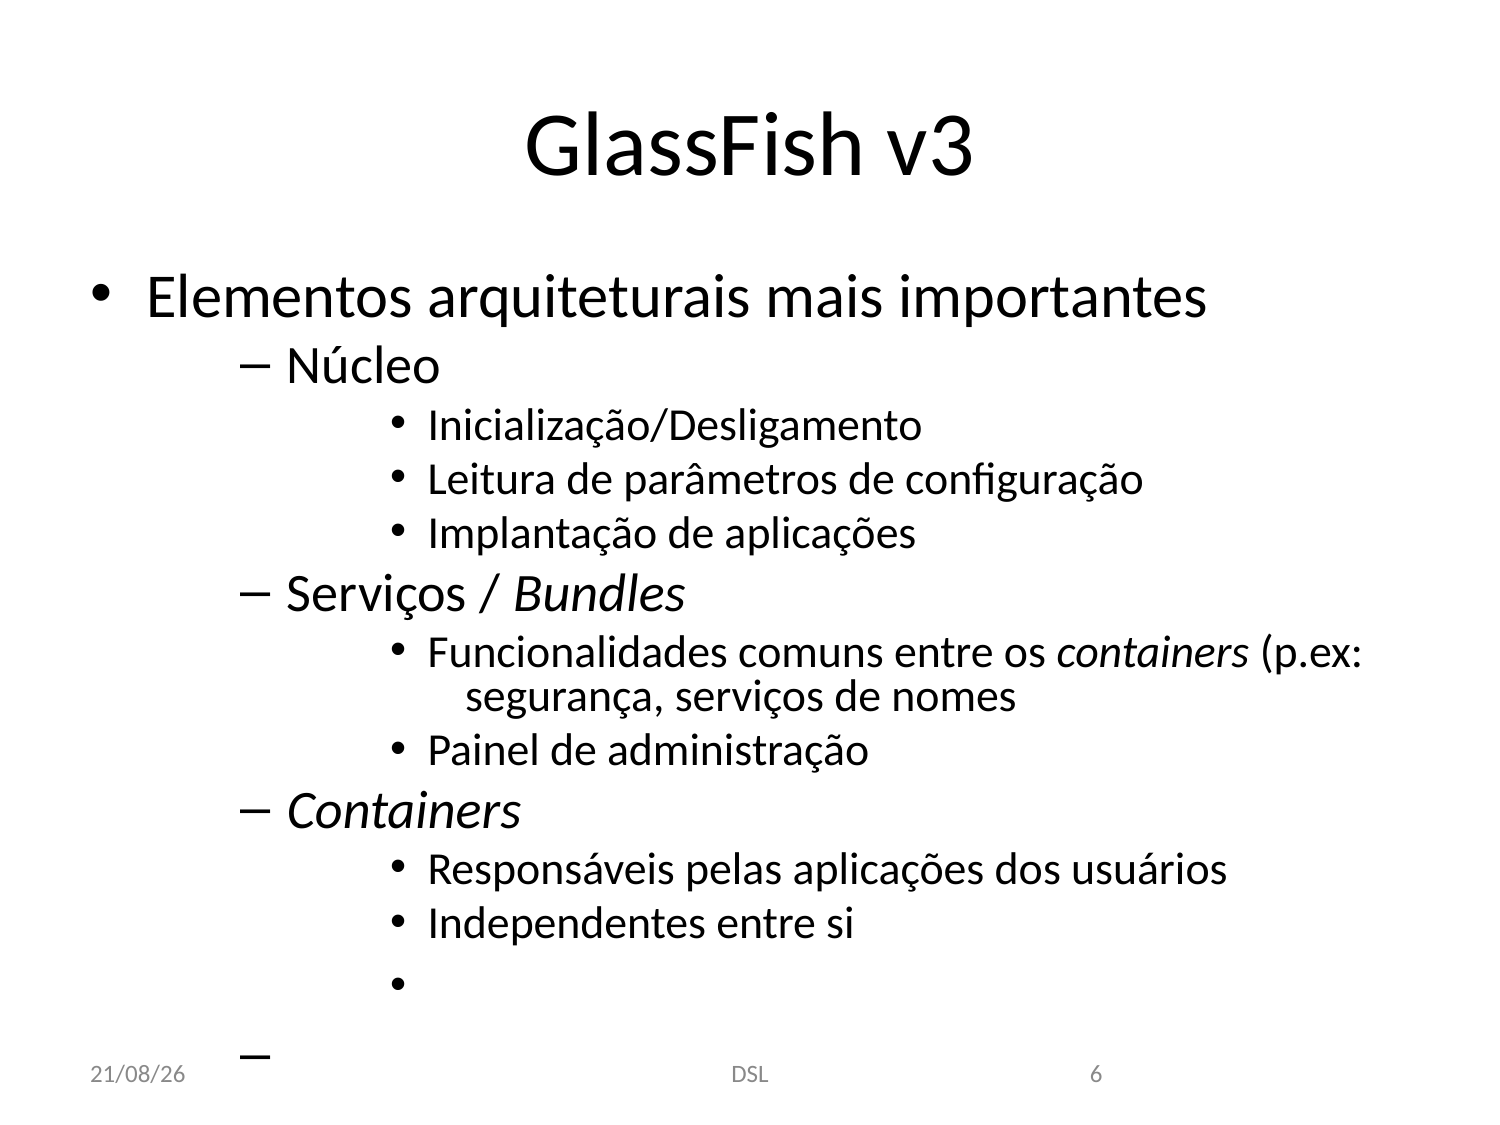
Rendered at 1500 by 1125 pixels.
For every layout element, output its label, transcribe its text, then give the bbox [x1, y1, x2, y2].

text_box 15/12/2009 [75, 1042, 426, 1103]
title GlassFish v3 [75, 45, 1426, 233]
text_box 6 [1074, 1042, 1426, 1103]
text_box DSL [512, 1042, 988, 1103]
list Elementos arquiteturais mais importantes Núcleo Inicialização/Desligamento Leitura de parâmetros de configuração Implantação de aplicações Serviços / Bundles Funcionalidades comuns entre os containers (p.ex: segurança, serviços de nomes Painel de administração Containers Responsáveis pelas aplicações dos usuários Independentes entre si [75, 262, 1426, 1005]
